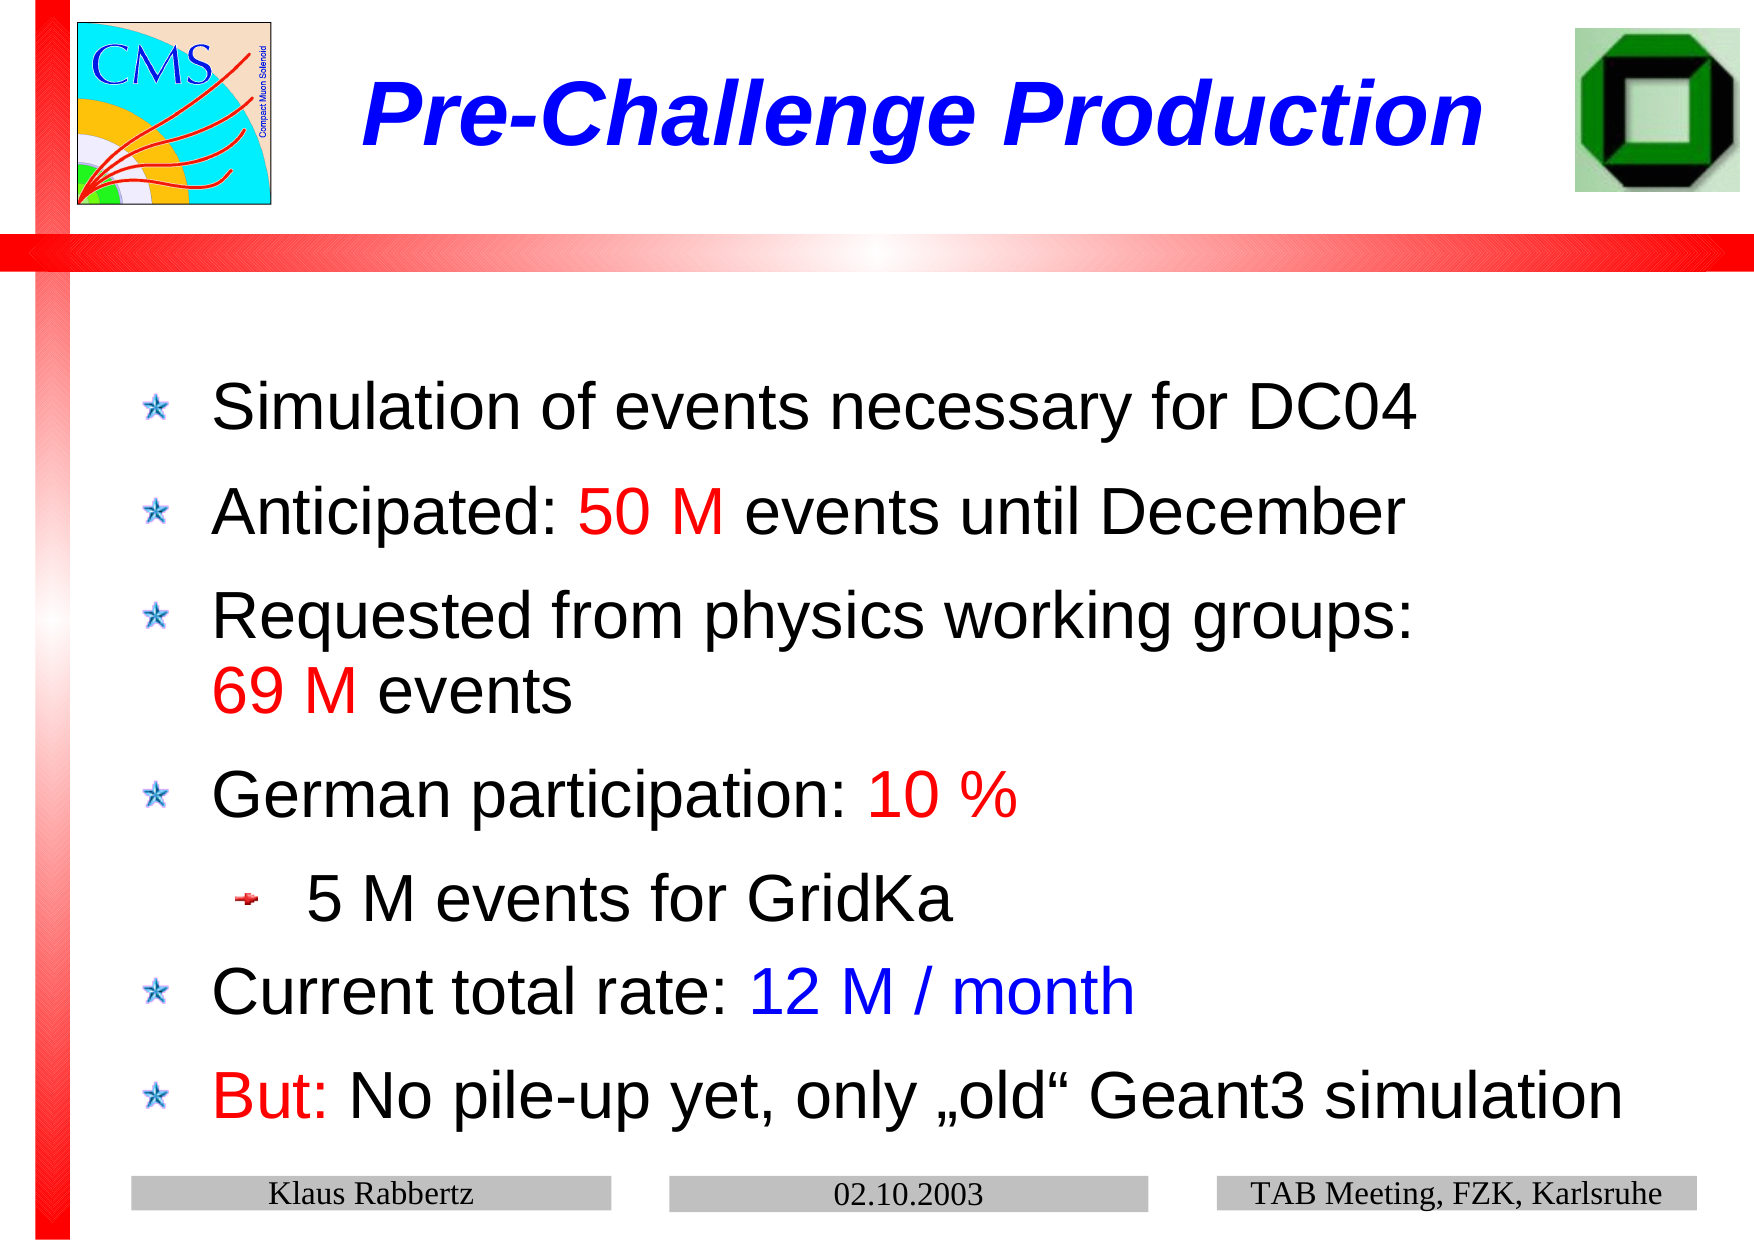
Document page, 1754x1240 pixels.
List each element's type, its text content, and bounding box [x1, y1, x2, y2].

picture [1575, 28, 1740, 192]
picture [76, 21, 272, 205]
title Pre-Challenge Production [282, 10, 1566, 218]
list Simulation of events necessary for DC04 Anticipated: 50 M events until December Requested from physics working groups: 69 M events German participation: 10 % 5 M events for GridKa Current total rate: 12 M / month But: No pile-up yet, only „old“ Geant3 simulation [128, 369, 1652, 1134]
